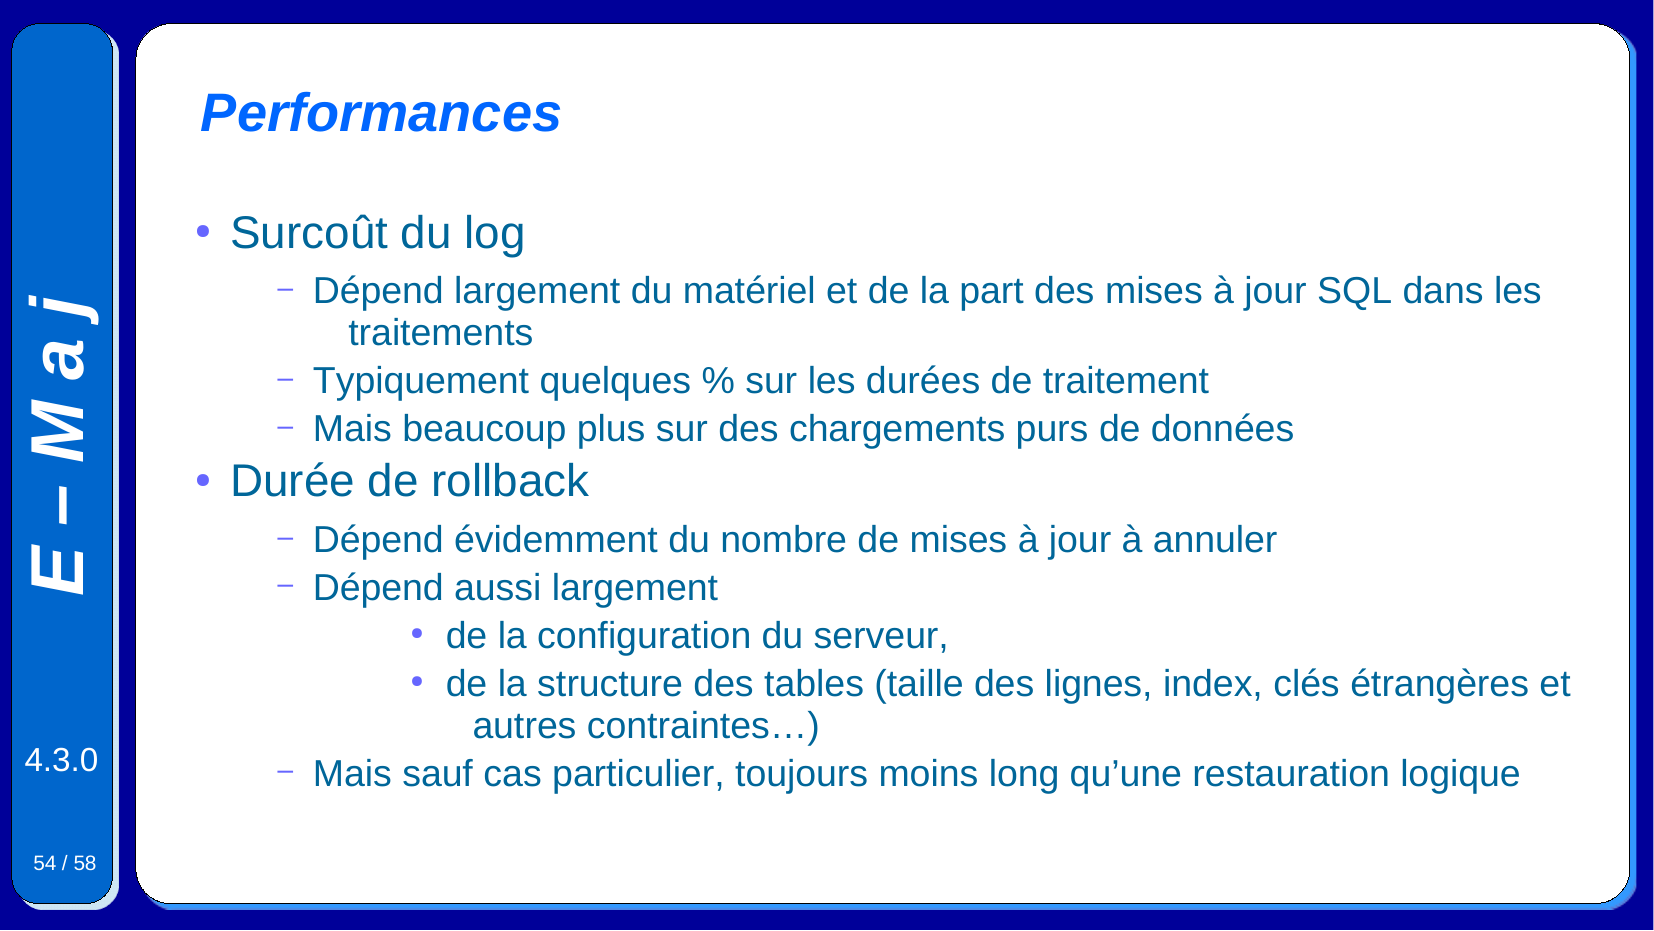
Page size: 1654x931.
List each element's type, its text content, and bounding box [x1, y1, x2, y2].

list Surcoût du log Dépend largement du matériel et de la part des mises à jour SQL dans les traitements Typiquement quelques % sur les durées de traitement Mais beaucoup plus sur des chargements purs de données Durée de rollback Dépend évidemment du nombre de mises à jour à annuler Dépend aussi largement de la configuration du serveur, de la structure des tables (taille des lignes, index, clés étrangères et autres contraintes…) Mais sauf cas particulier, toujours moins long qu’une restauration logique [177, 206, 1587, 827]
title Performances [200, 34, 1575, 191]
